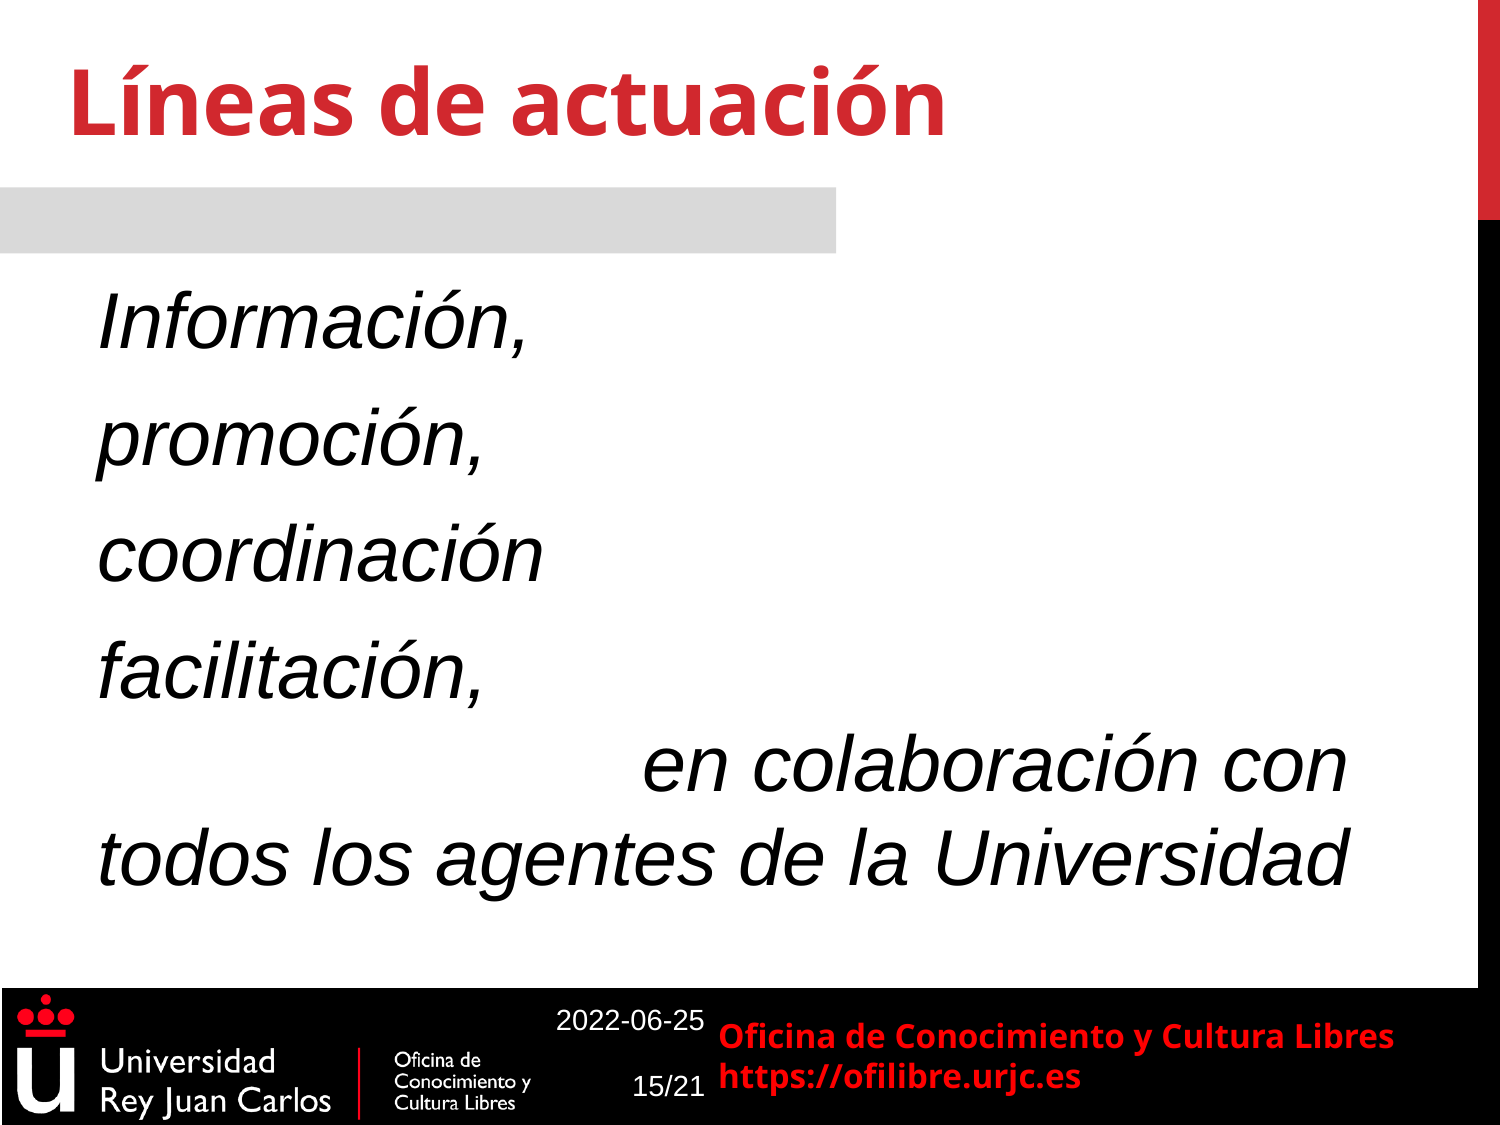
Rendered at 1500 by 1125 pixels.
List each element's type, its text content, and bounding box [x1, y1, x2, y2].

title [75, 7, 1425, 196]
list Información, promoción, coordinación facilitación, en colaboración con todos los agentes de la Universidad [15, 270, 1441, 916]
text_box [0, 24, 1326, 172]
text_box Líneas de actuación [51, 29, 1326, 152]
picture [17, 994, 531, 1120]
